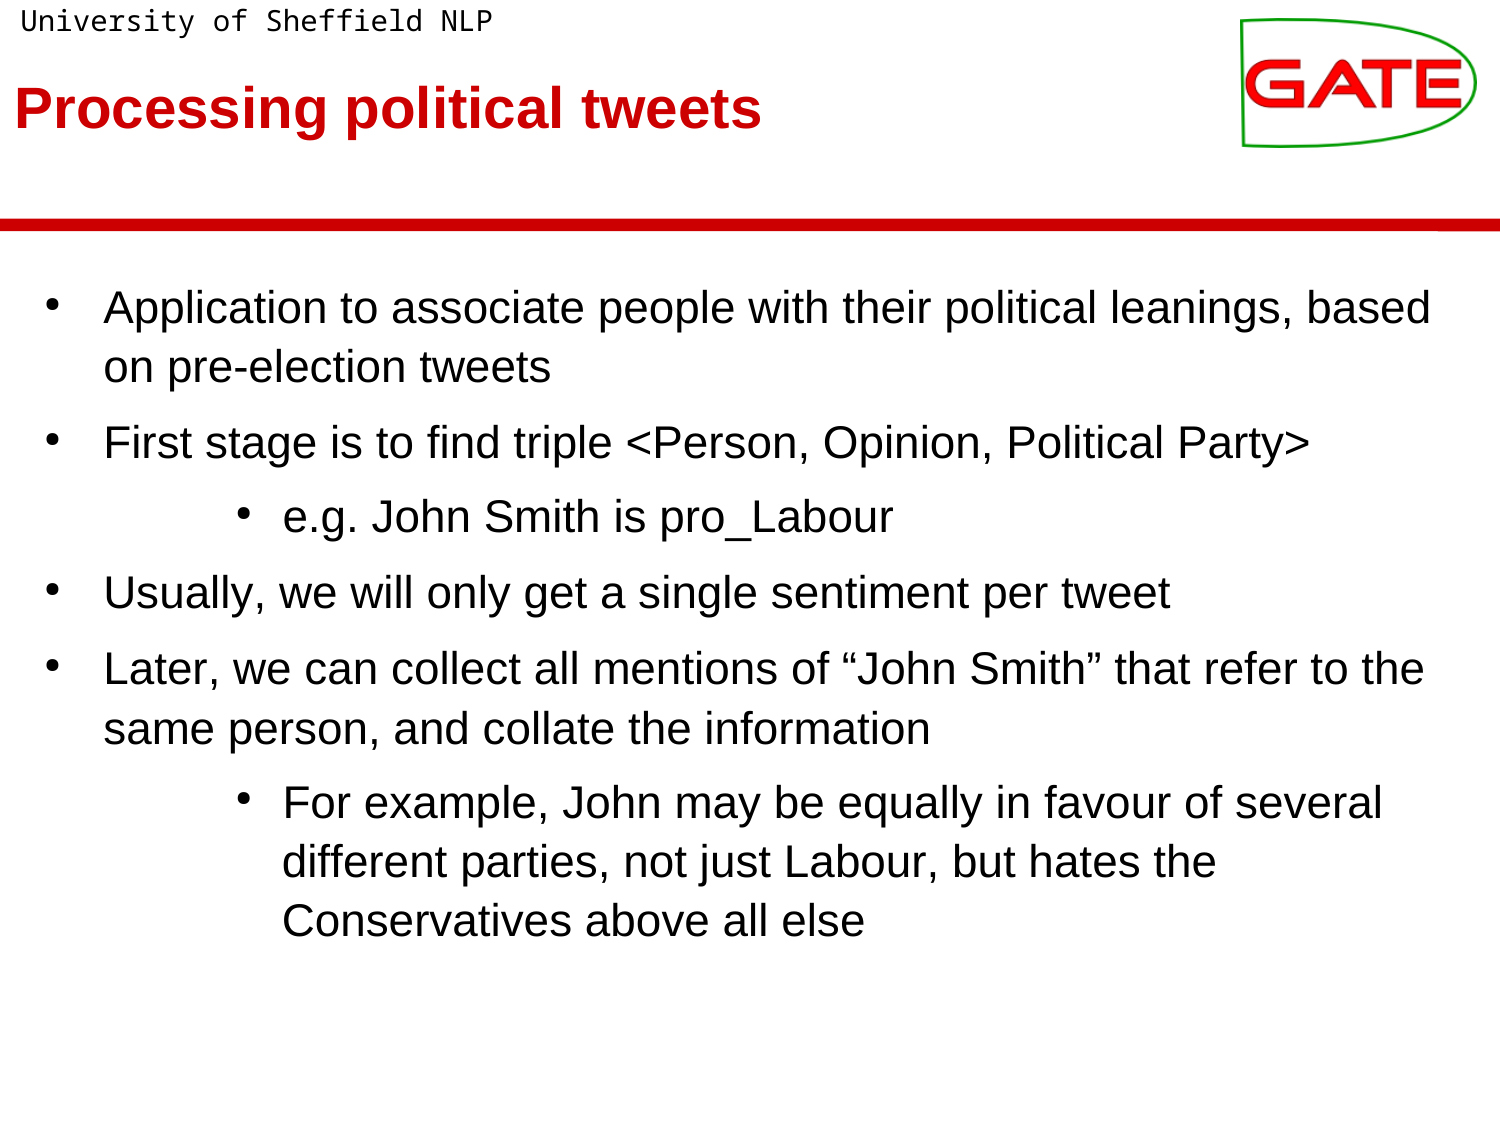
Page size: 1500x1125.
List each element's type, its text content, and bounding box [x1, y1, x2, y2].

list Application to associate people with their political leanings, based on pre-election tweets First stage is to find triple <Person, Opinion, Political Party> e.g. John Smith is pro_Labour Usually, we will only get a single sentiment per tweet Later, we can collect all mentions of “John Smith” that refer to the same person, and collate the information For example, John may be equally in favour of several different parties, not just Labour, but hates the Conservatives above all else [29, 265, 1477, 1040]
picture [1240, 18, 1477, 148]
title Processing political tweets [0, 4, 1239, 213]
